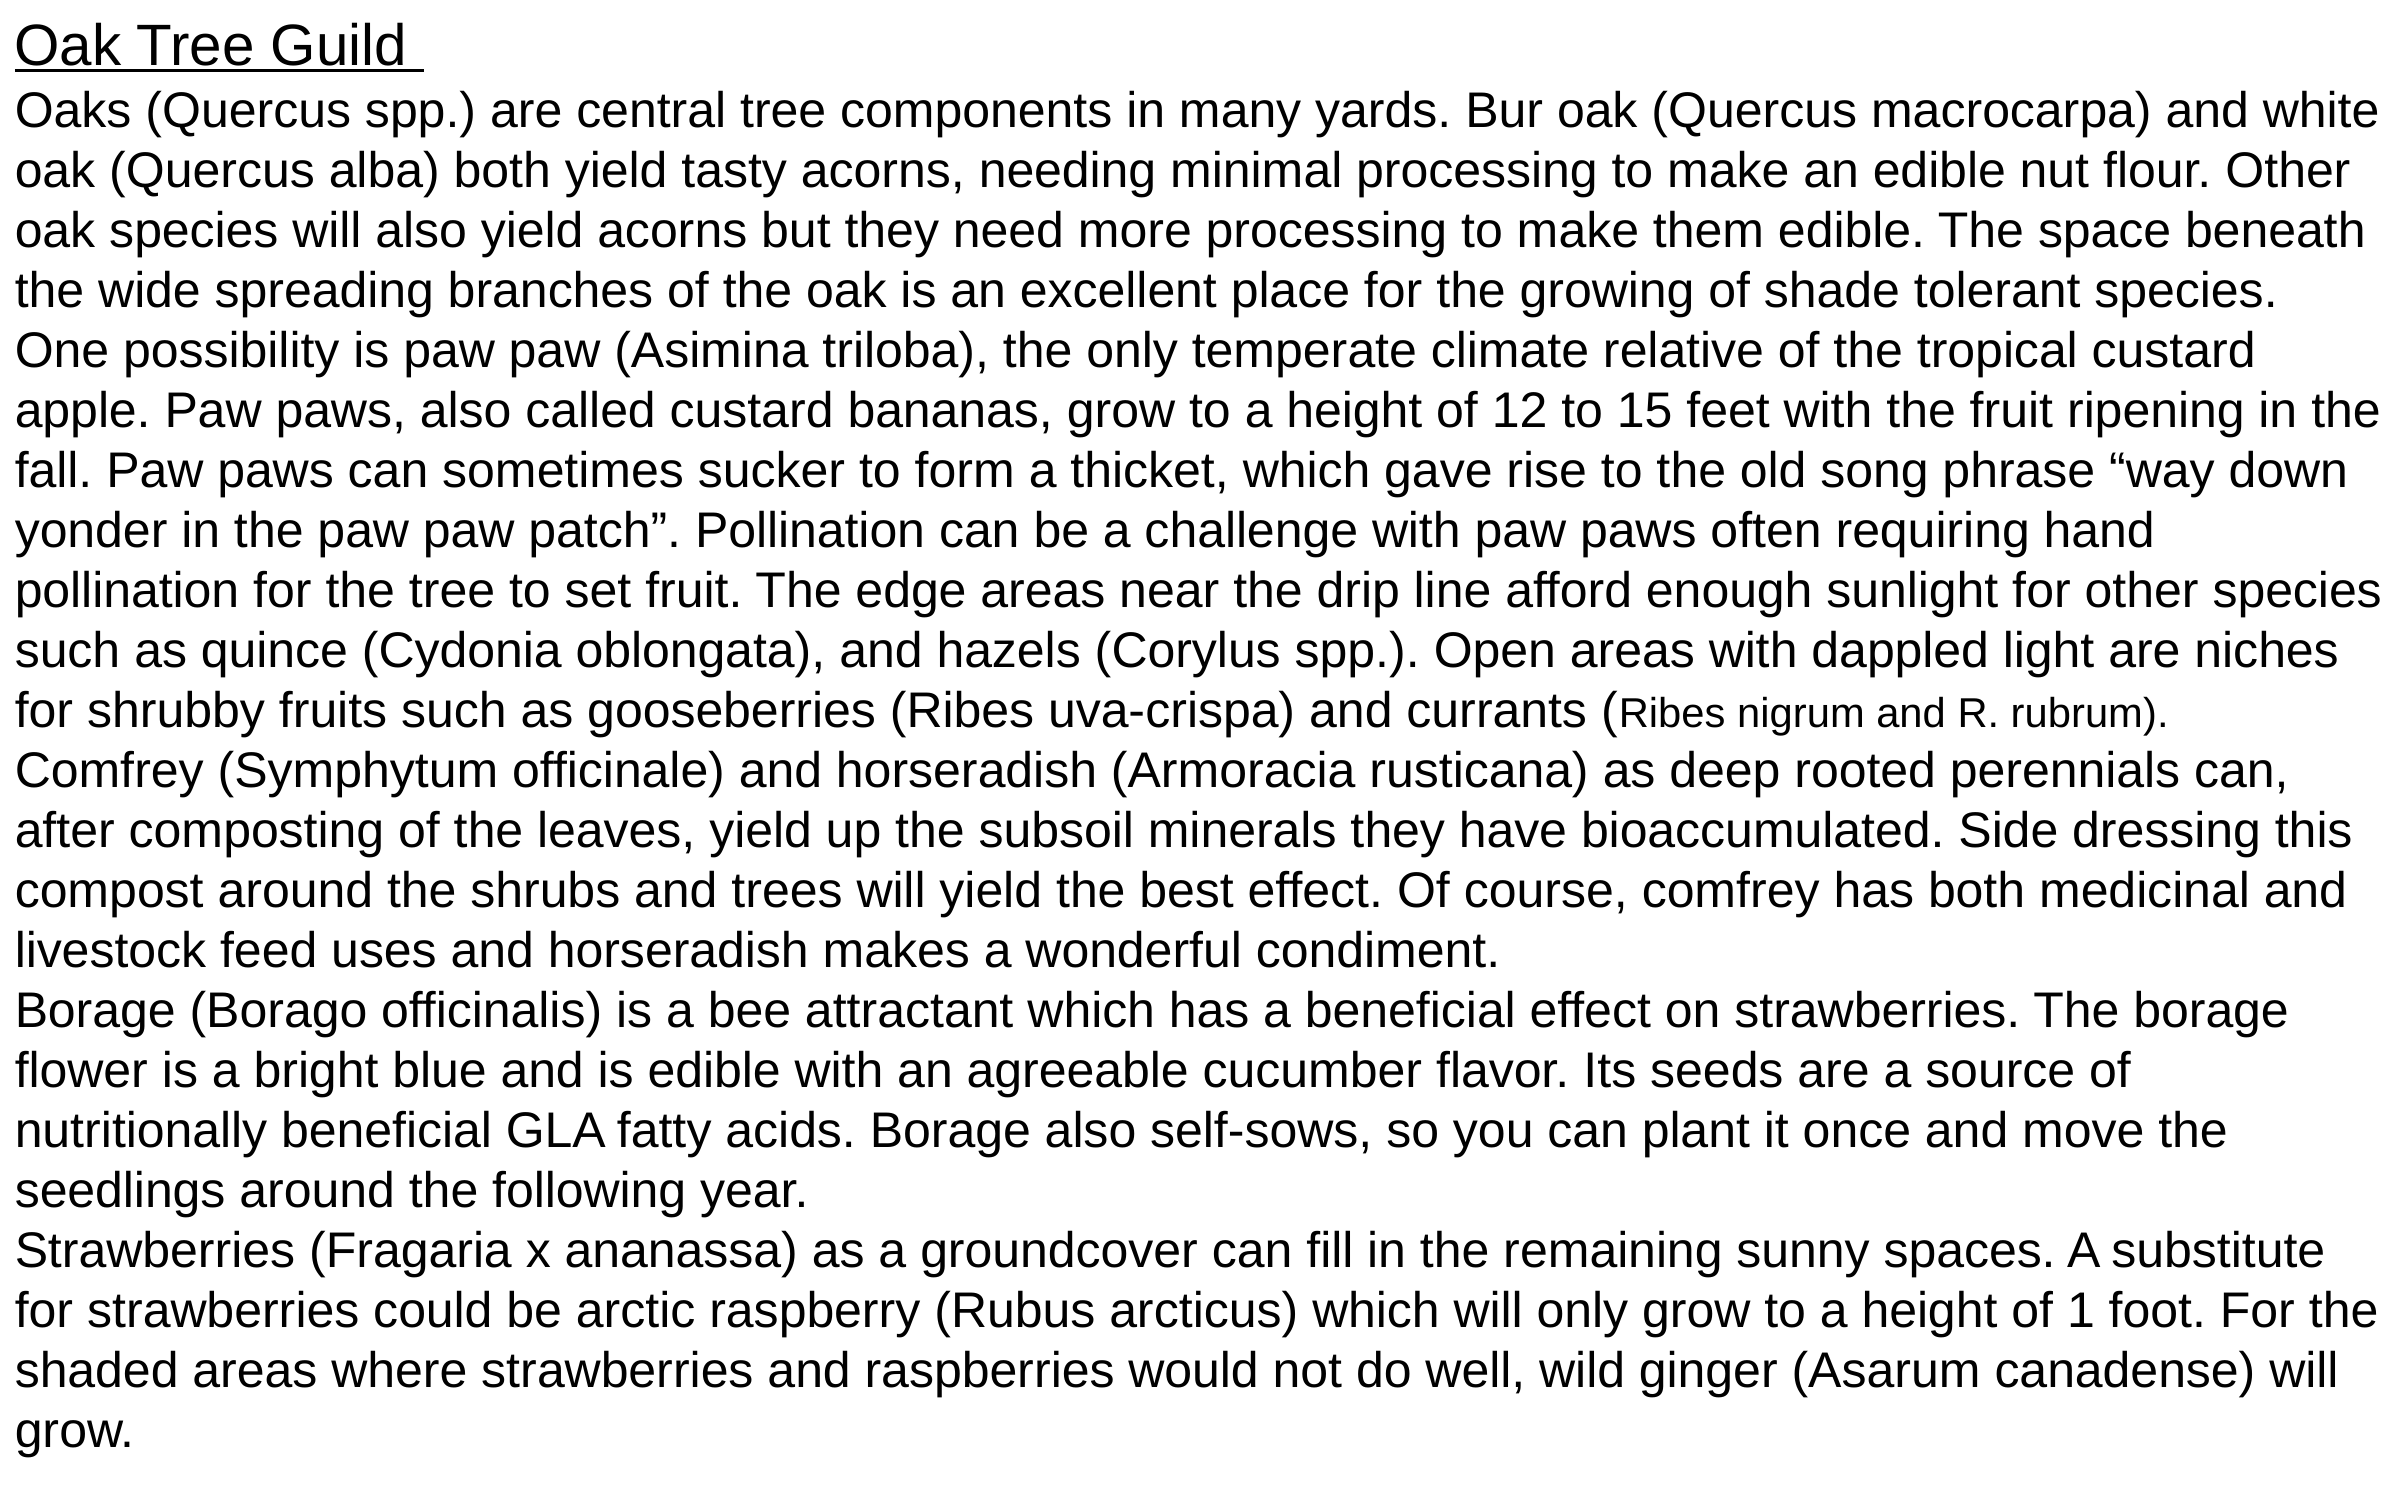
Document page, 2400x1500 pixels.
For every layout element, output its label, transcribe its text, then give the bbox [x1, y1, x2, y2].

text_box Oak Tree Guild Oaks (Quercus spp.) are central tree components in many yards. Bur oak (Quercus macrocarpa) and white oak (Quercus alba) both yield tasty acorns, needing minimal processing to make an edible nut flour. Other oak species will also yield acorns but they need more processing to make them edible. The space beneath the wide spreading branches of the oak is an excellent place for the growing of shade tolerant species. One possibility is paw paw (Asimina triloba), the only temperate climate relative of the tropical custard apple. Paw paws, also called custard bananas, grow to a height of 12 to 15 feet with the fruit ripening in the fall. Paw paws can sometimes sucker to form a thicket, which gave rise to the old song phrase “way down yonder in the paw paw patch”. Pollination can be a challenge with paw paws often requiring hand pollination for the tree to set fruit. The edge areas near the drip line afford enough sunlight for other species such as quince (Cydonia oblongata), and hazels (Corylus spp.). Open areas with dappled light are niches for shrubby fruits such as gooseberries (Ribes uva-crispa) and currants (Ribes nigrum and R. rubrum). Comfrey (Symphytum officinale) and horseradish (Armoracia rusticana) as deep rooted perennials can, after composting of the leaves, yield up the subsoil minerals they have bioaccumulated. Side dressing this compost around the shrubs and trees will yield the best effect. Of course, comfrey has both medicinal and livestock feed uses and horseradish makes a wonderful condiment. Borage (Borago officinalis) is a bee attractant which has a beneficial effect on strawberries. The borage flower is a bright blue and is edible with an agreeable cucumber flavor. Its seeds are a source of nutritionally beneficial GLA fatty acids. Borage also self-sows, so you can plant it once and move the seedlings around the following year. Strawberries (Fragaria x ananassa) as a groundcover can fill in the remaining sunny spaces. A substitute for strawberries could be arctic raspberry (Rubus arcticus) which will only grow to a height of 1 foot. For the shaded areas where strawberries and raspberries would not do well, wild ginger (Asarum canadense) will grow. [0, 0, 2400, 1465]
